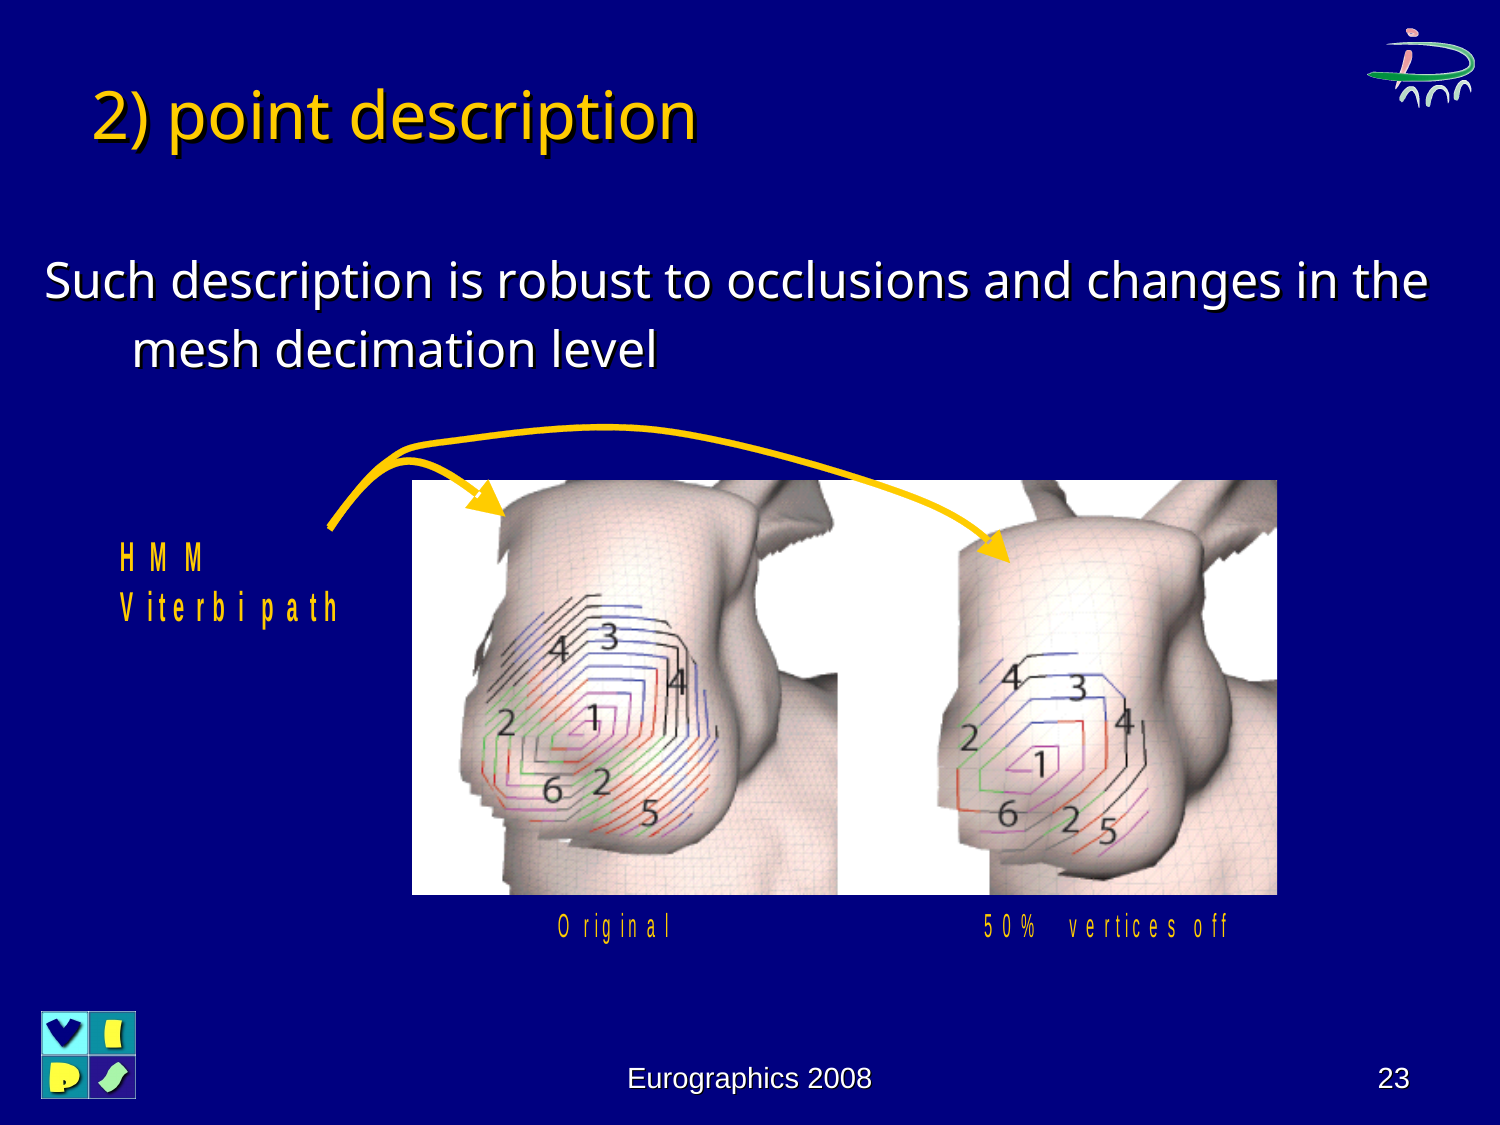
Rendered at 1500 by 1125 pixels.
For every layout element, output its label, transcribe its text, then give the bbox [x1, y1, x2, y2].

picture [104, 417, 1278, 955]
picture [41, 1011, 136, 1099]
picture [1367, 28, 1475, 108]
title 2) point description [76, 42, 1427, 185]
list Such description is robust to occlusions and changes in the mesh decimation level [29, 237, 1500, 440]
